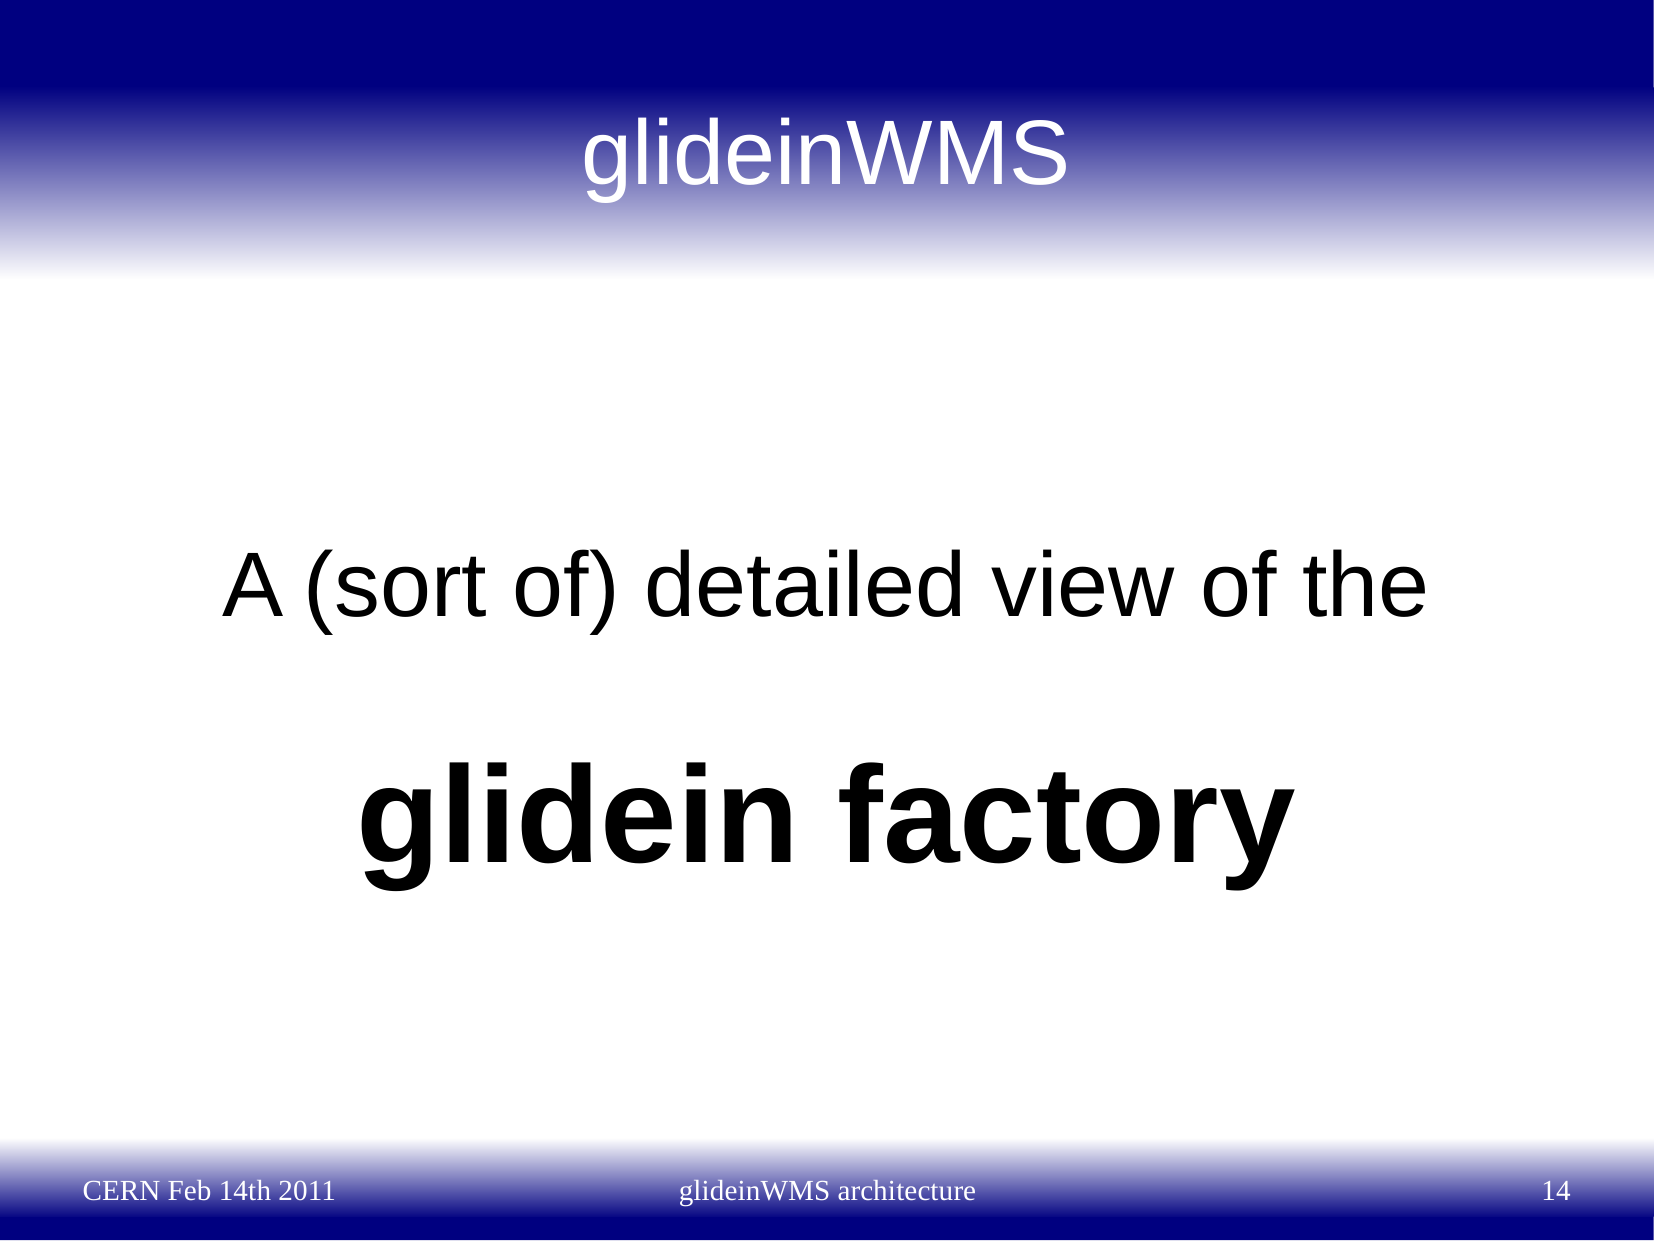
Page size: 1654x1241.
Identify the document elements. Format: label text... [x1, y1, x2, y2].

subtitle A (sort of) detailed view of the glidein factory [82, 297, 1571, 1128]
title glideinWMS [82, 49, 1571, 257]
